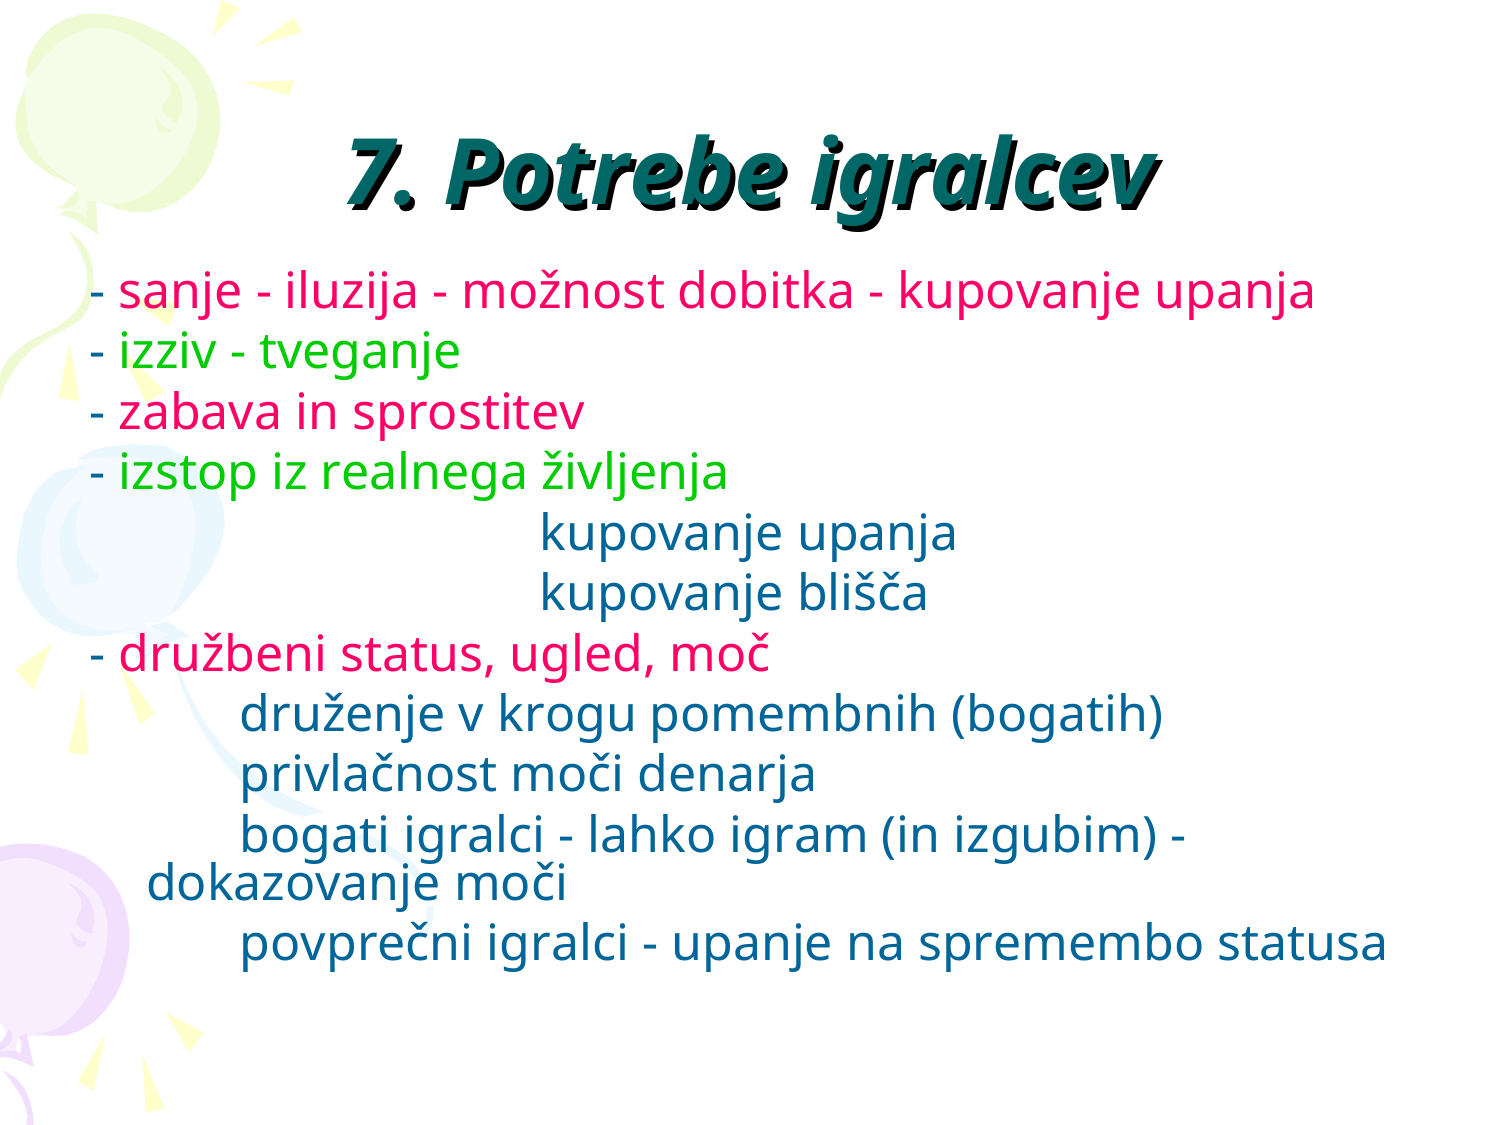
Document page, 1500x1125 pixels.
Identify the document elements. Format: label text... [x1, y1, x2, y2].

list - sanje - iluzija - možnost dobitka - kupovanje upanja - izziv - tveganje - zabava in sprostitev - izstop iz realnega življenja kupovanje upanja kupovanje blišča - družbeni status, ugled, moč druženje v krogu pomembnih (bogatih) privlačnost moči denarja bogati igralci - lahko igram (in izgubim) - dokazovanje moči povprečni igralci - upanje na spremembo statusa [75, 262, 1426, 1095]
title 7. Potrebe igralcev [72, 16, 1426, 233]
